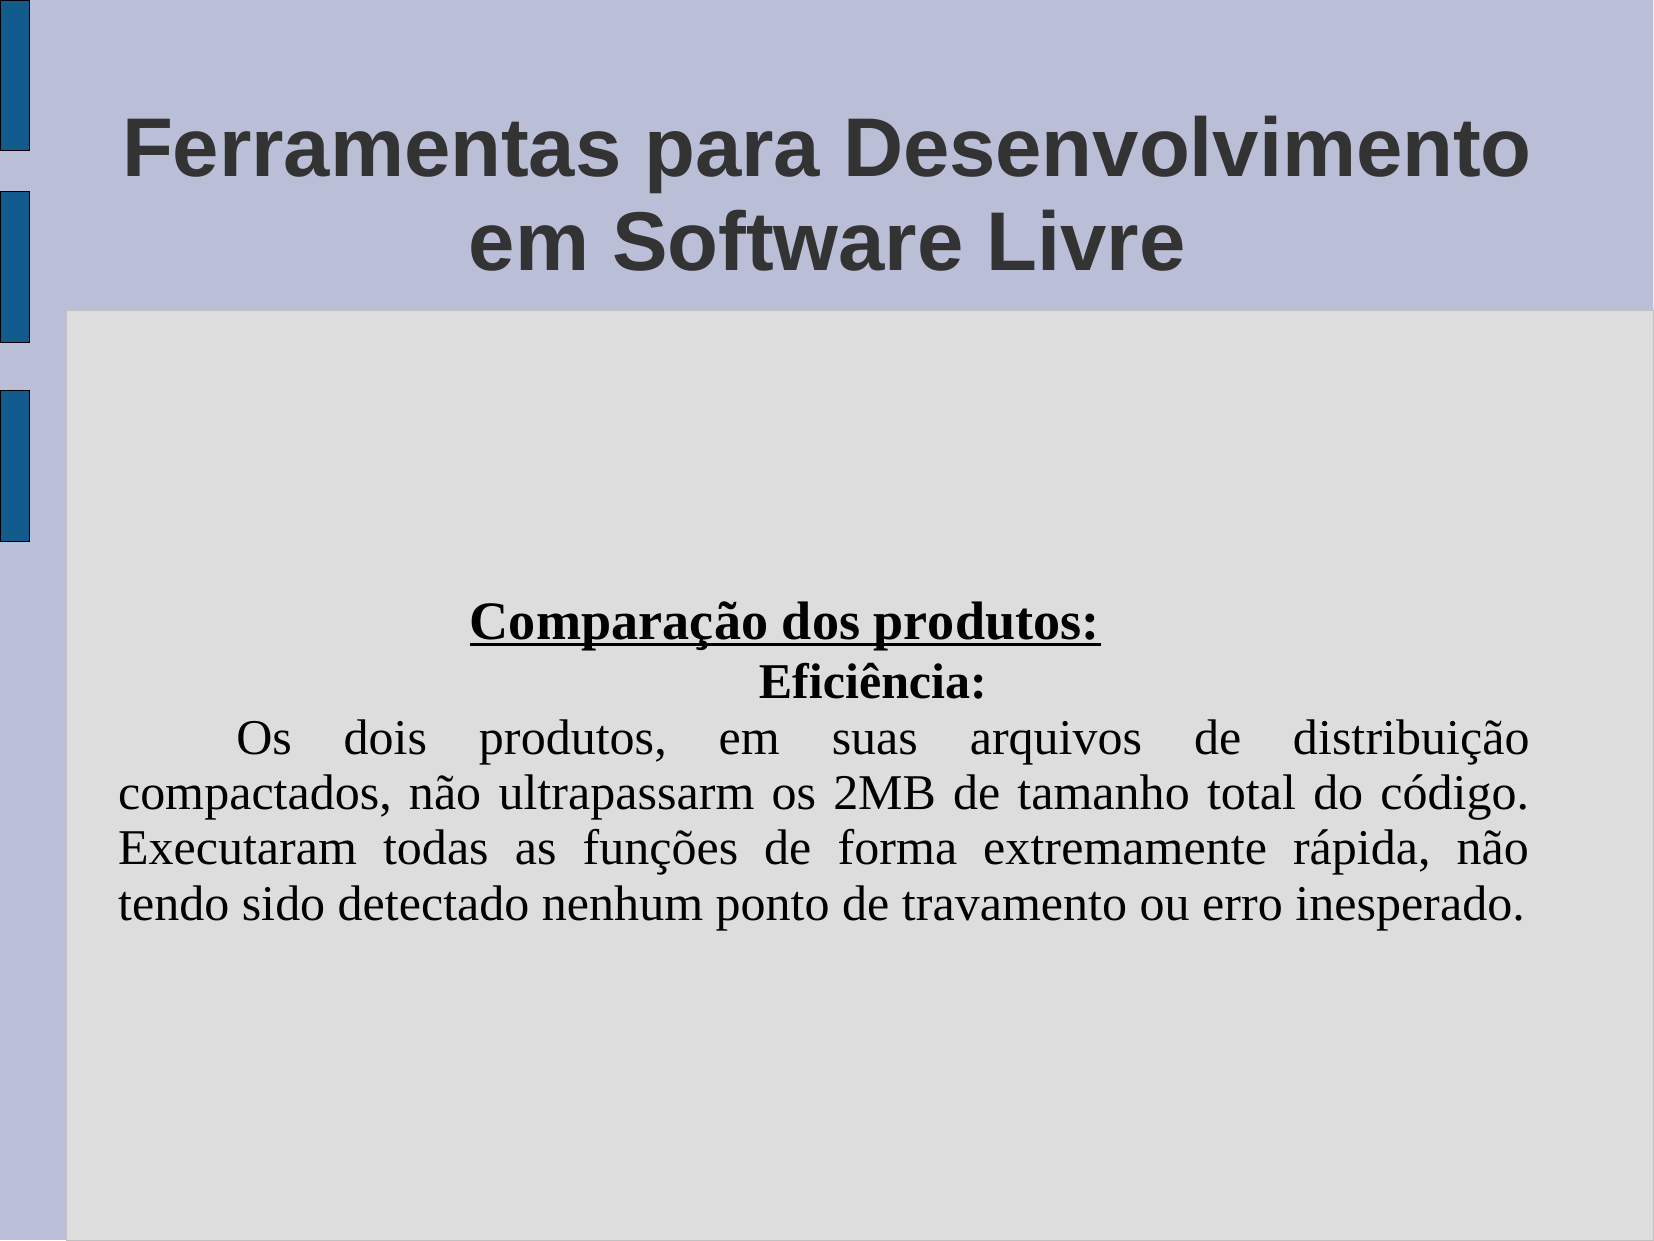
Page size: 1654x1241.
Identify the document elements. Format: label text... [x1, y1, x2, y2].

title Ferramentas para Desenvolvimento em Software Livre [121, 91, 1534, 299]
subtitle Comparação dos produtos: Eficiência: Os dois produtos, em suas arquivos de distribuição compactados, não ultrapassarm os 2MB de tamanho total do código. Executaram todas as funções de forma extremamente rápida, não tendo sido detectado nenhum ponto de travamento ou erro inesperado. [118, 387, 1531, 1170]
